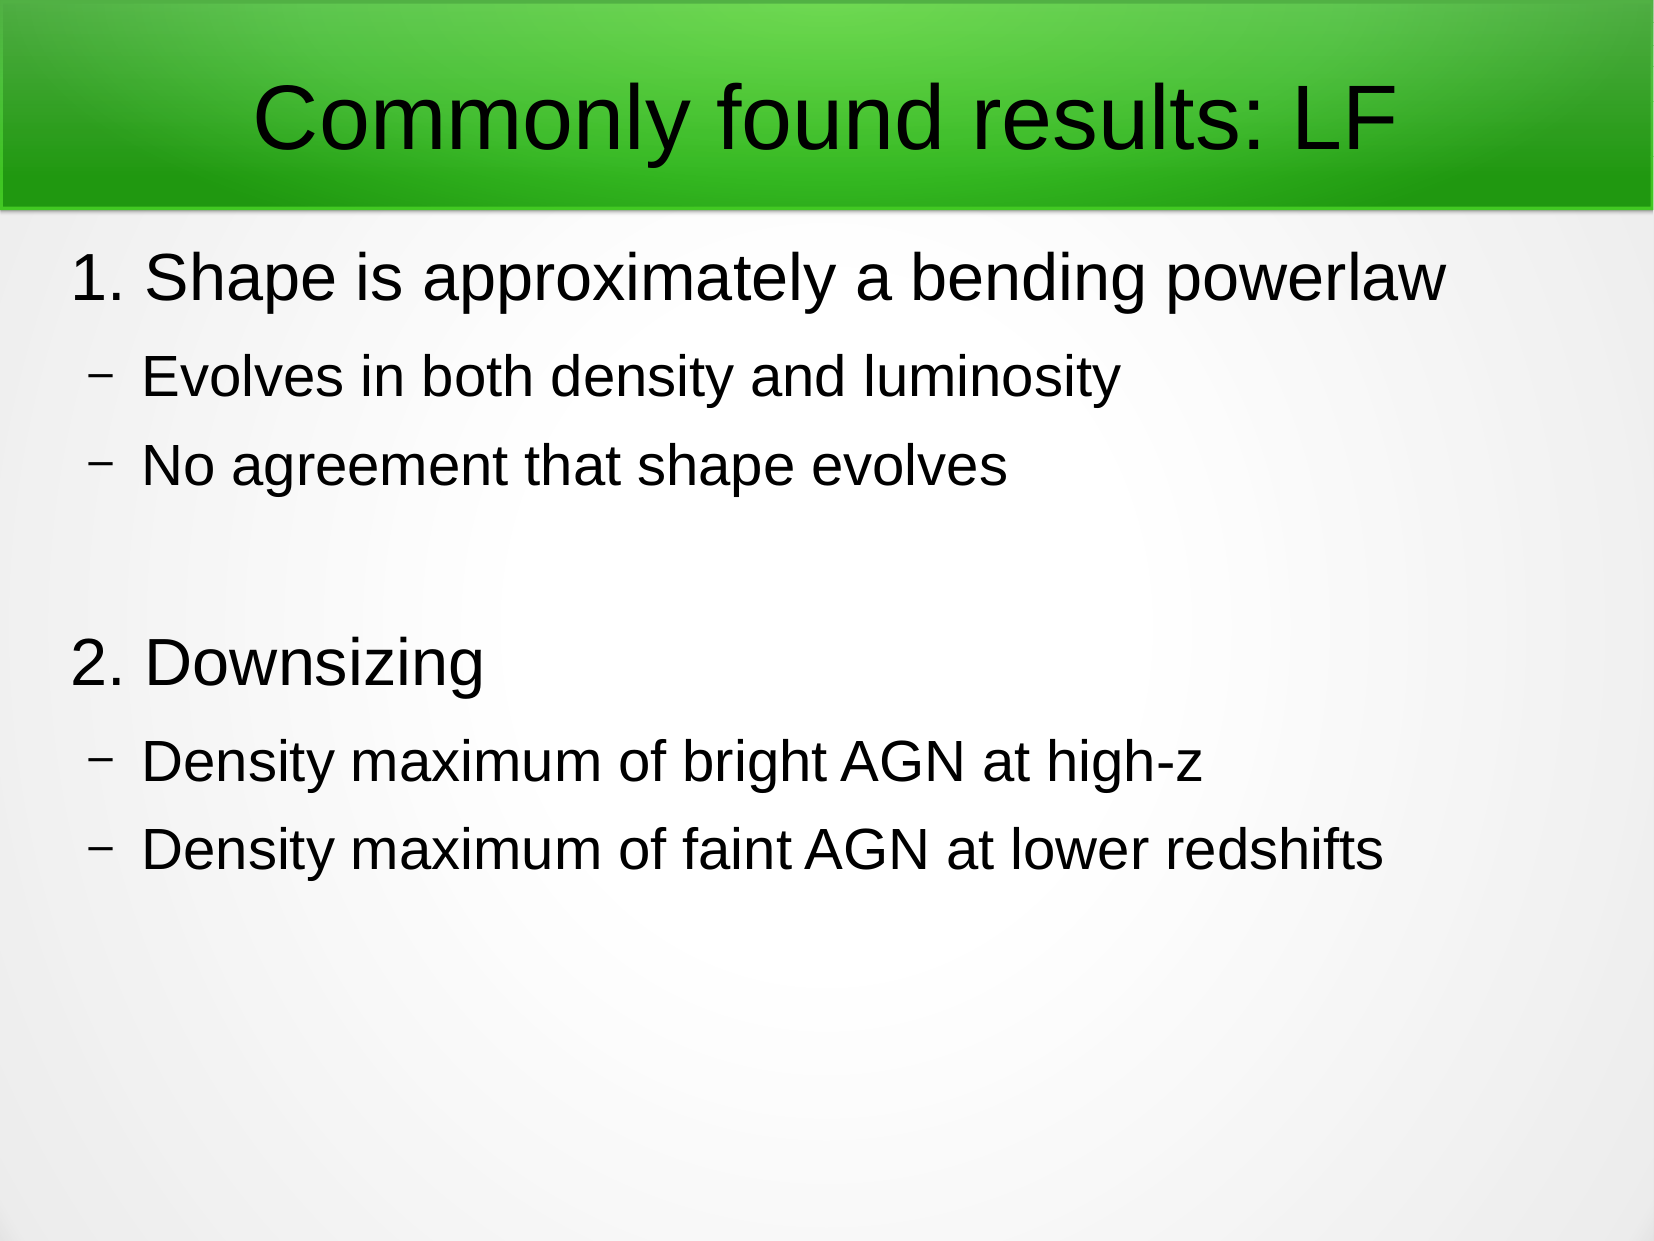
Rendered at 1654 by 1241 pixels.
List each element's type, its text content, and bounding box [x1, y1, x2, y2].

title Commonly found results: LF [82, 47, 1571, 189]
list 1. Shape is approximately a bending powerlaw Evolves in both density and luminosity No agreement that shape evolves 2. Downsizing Density maximum of bright AGN at high-z Density maximum of faint AGN at lower redshifts [0, 240, 1571, 1231]
